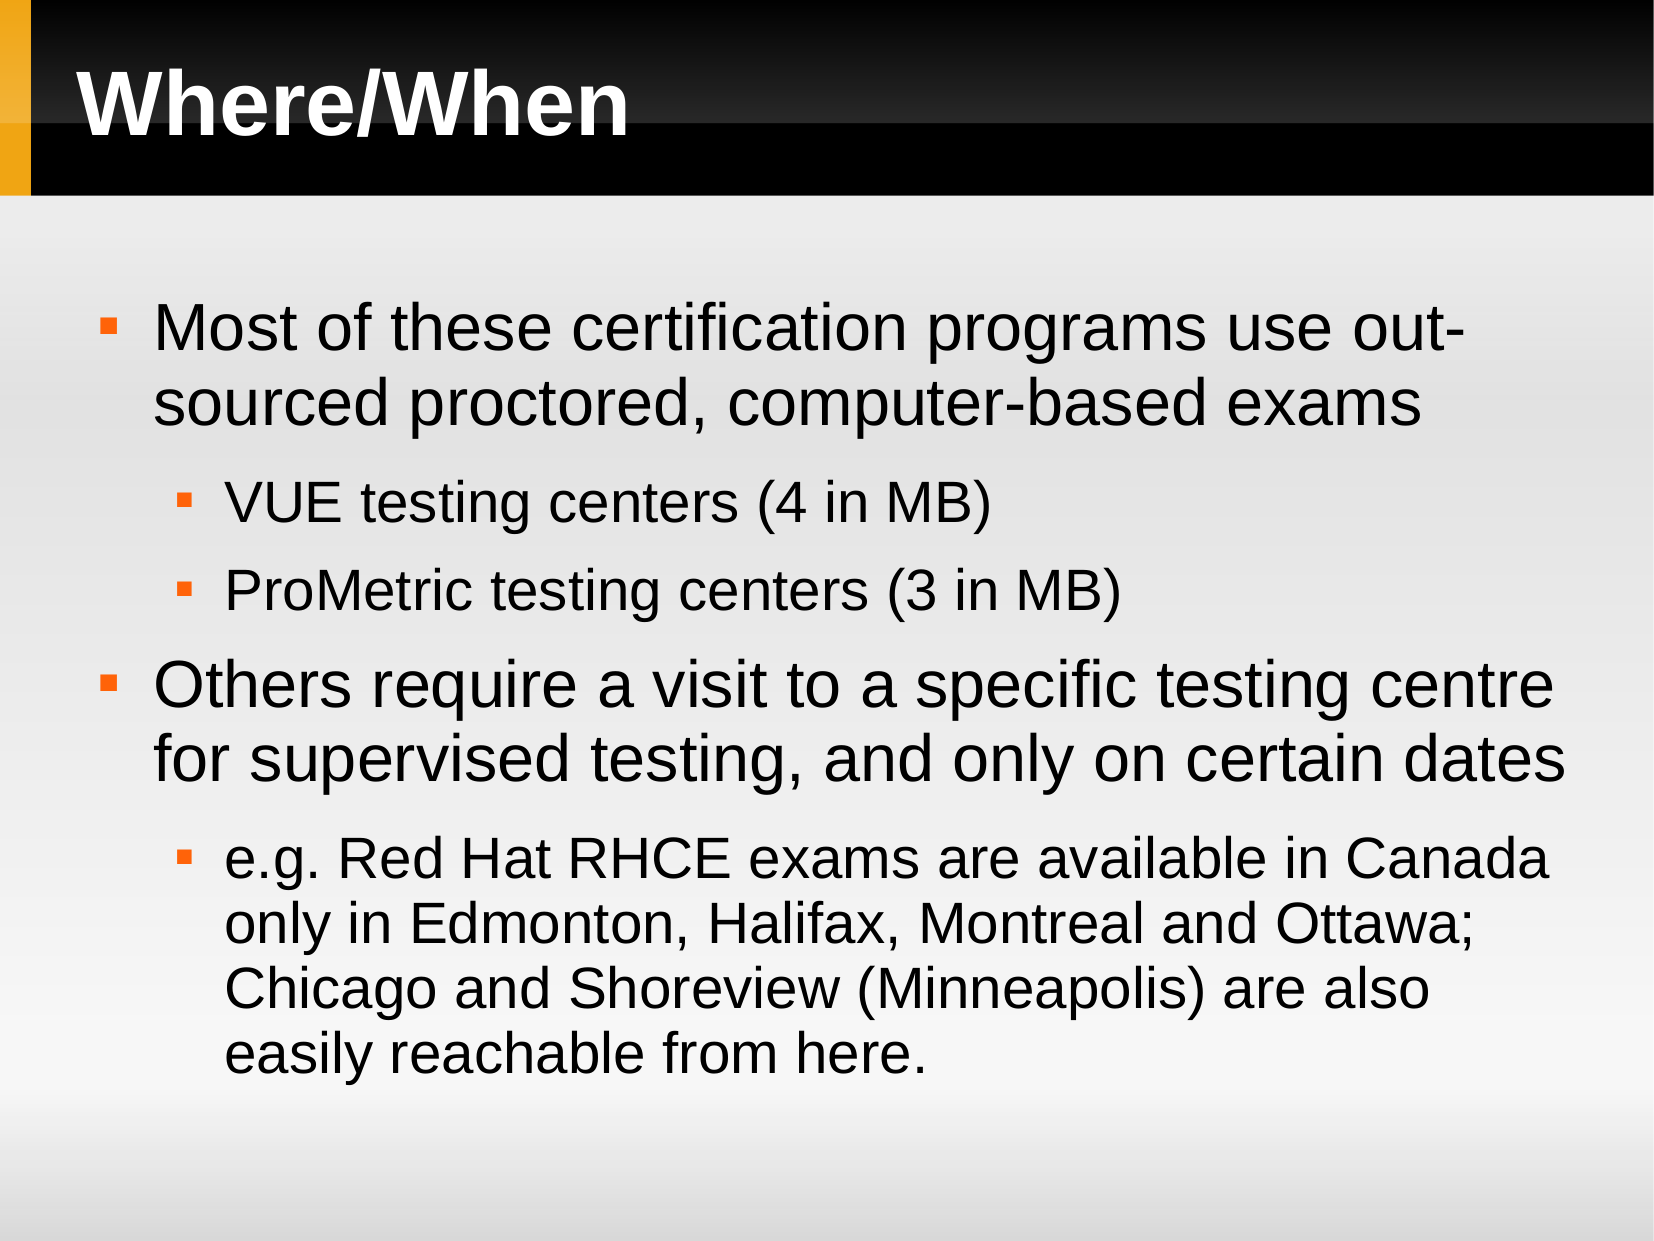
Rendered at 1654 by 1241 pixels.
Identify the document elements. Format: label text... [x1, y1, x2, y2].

picture [0, 0, 1654, 1241]
list Most of these certification programs use out-sourced proctored, computer-based exams VUE testing centers (4 in MB) ProMetric testing centers (3 in MB) Others require a visit to a specific testing centre for supervised testing, and only on certain dates e.g. Red Hat RHCE exams are available in Canada only in Edmonton, Halifax, Montreal and Ottawa; Chicago and Shoreview (Minneapolis) are also easily reachable from here. [82, 290, 1571, 1161]
title Where/When [76, 0, 1565, 208]
